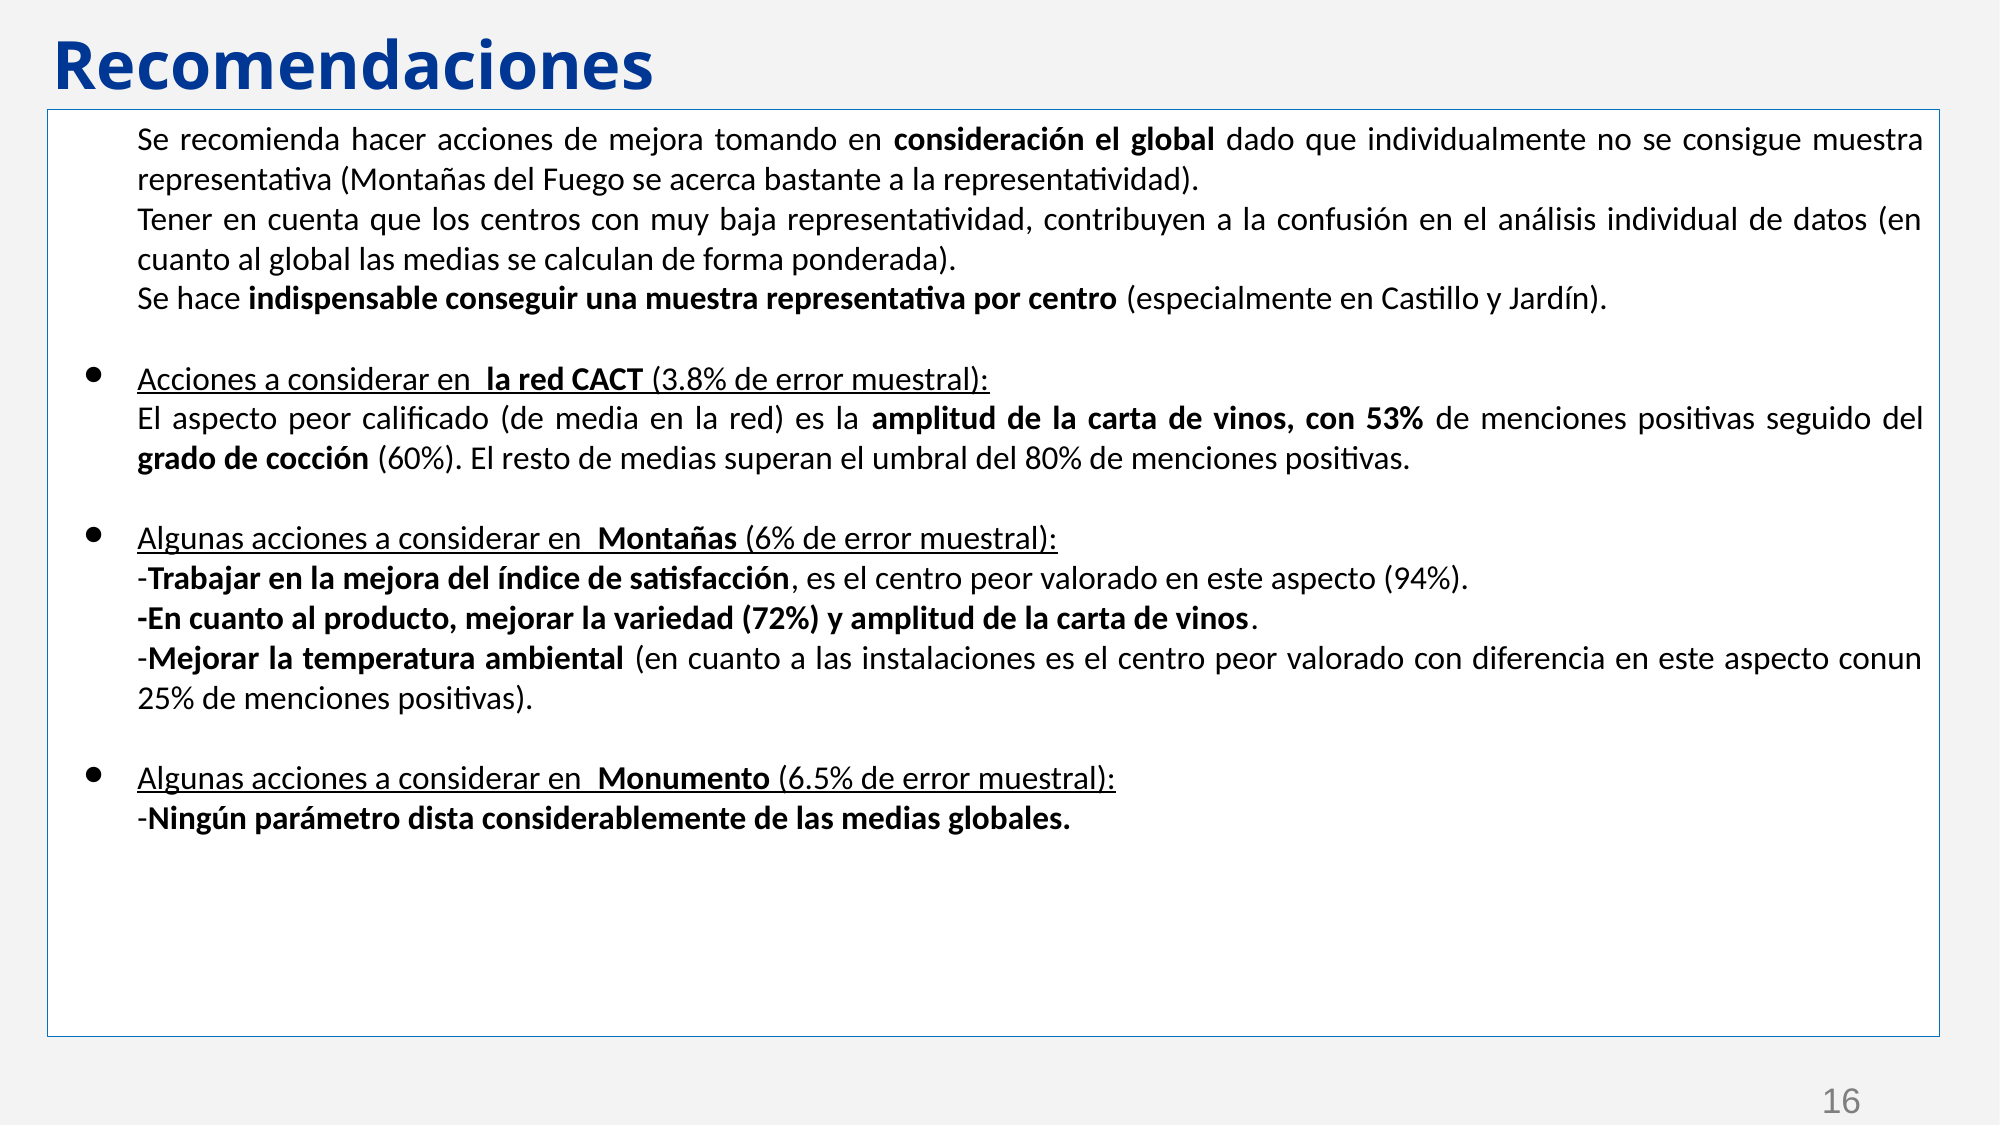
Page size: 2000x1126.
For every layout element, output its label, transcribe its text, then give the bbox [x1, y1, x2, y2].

text_box Recomendaciones [52, 0, 1945, 126]
text_box Se recomienda hacer acciones de mejora tomando en consideración el global dado que individualmente no se consigue muestra representativa (Montañas del Fuego se acerca bastante a la representatividad). Tener en cuenta que los centros con muy baja representatividad, contribuyen a la confusión en el análisis individual de datos (en cuanto al global las medias se calculan de forma ponderada). Se hace indispensable conseguir una muestra representativa por centro (especialmente en Castillo y Jardín). Acciones a considerar en la red CACT (3.8% de error muestral): El aspecto peor calificado (de media en la red) es la amplitud de la carta de vinos, con 53% de menciones positivas seguido del grado de cocción (60%). El resto de medias superan el umbral del 80% de menciones positivas. Algunas acciones a considerar en Montañas (6% de error muestral): -Trabajar en la mejora del índice de satisfacción, es el centro peor valorado en este aspecto (94%). -En cuanto al producto, mejorar la variedad (72%) y amplitud de la carta de vinos. -Mejorar la temperatura ambiental (en cuanto a las instalaciones es el centro peor valorado con diferencia en este aspecto conun 25% de menciones positivas). Algunas acciones a considerar en Monumento (6.5% de error muestral): -Ningún parámetro dista considerablemente de las medias globales. [47, 109, 1940, 1037]
slide_number 1 [1412, 1069, 1880, 1126]
